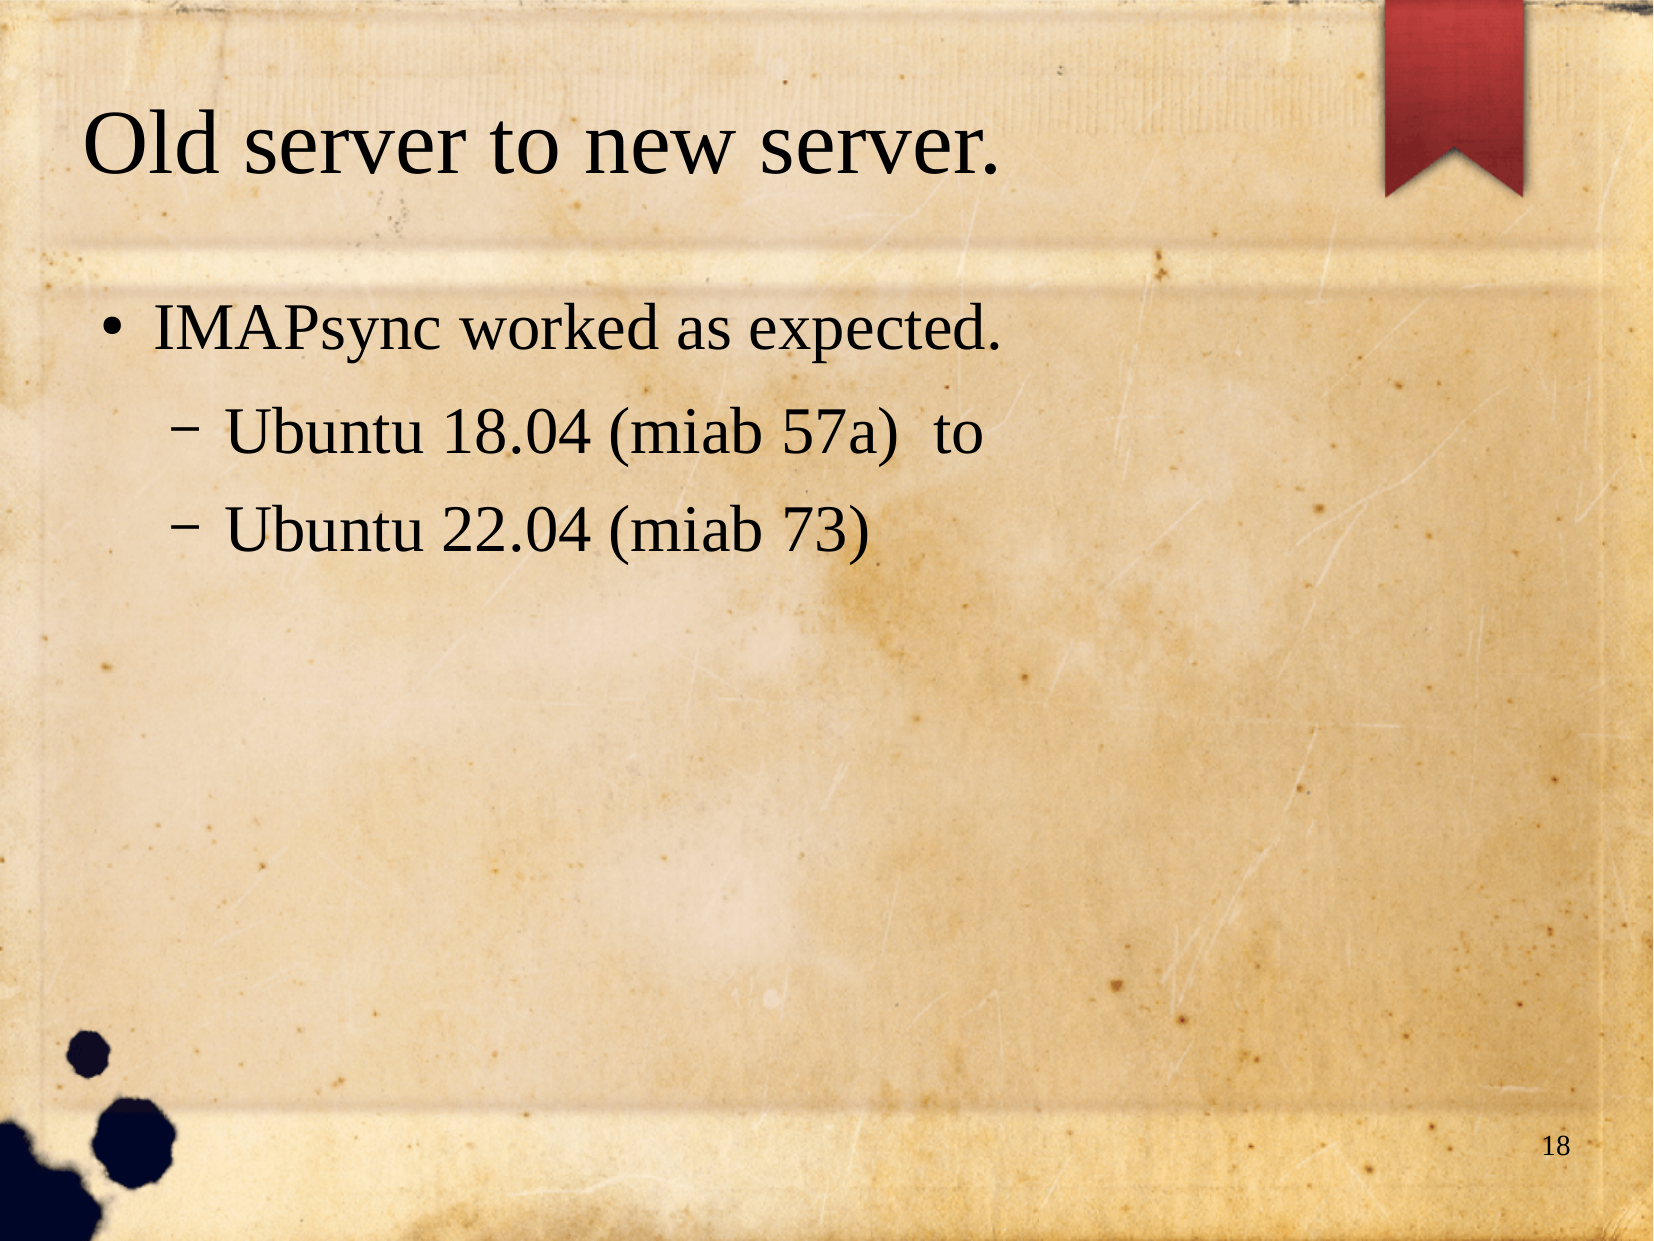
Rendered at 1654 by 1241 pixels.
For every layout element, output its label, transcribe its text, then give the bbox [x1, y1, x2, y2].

title Old server to new server. [82, 49, 1347, 237]
list IMAPsync worked as expected. Ubuntu 18.04 (miab 57a) to Ubuntu 22.04 (miab 73) [82, 290, 1538, 1010]
picture [0, 0, 1654, 1241]
